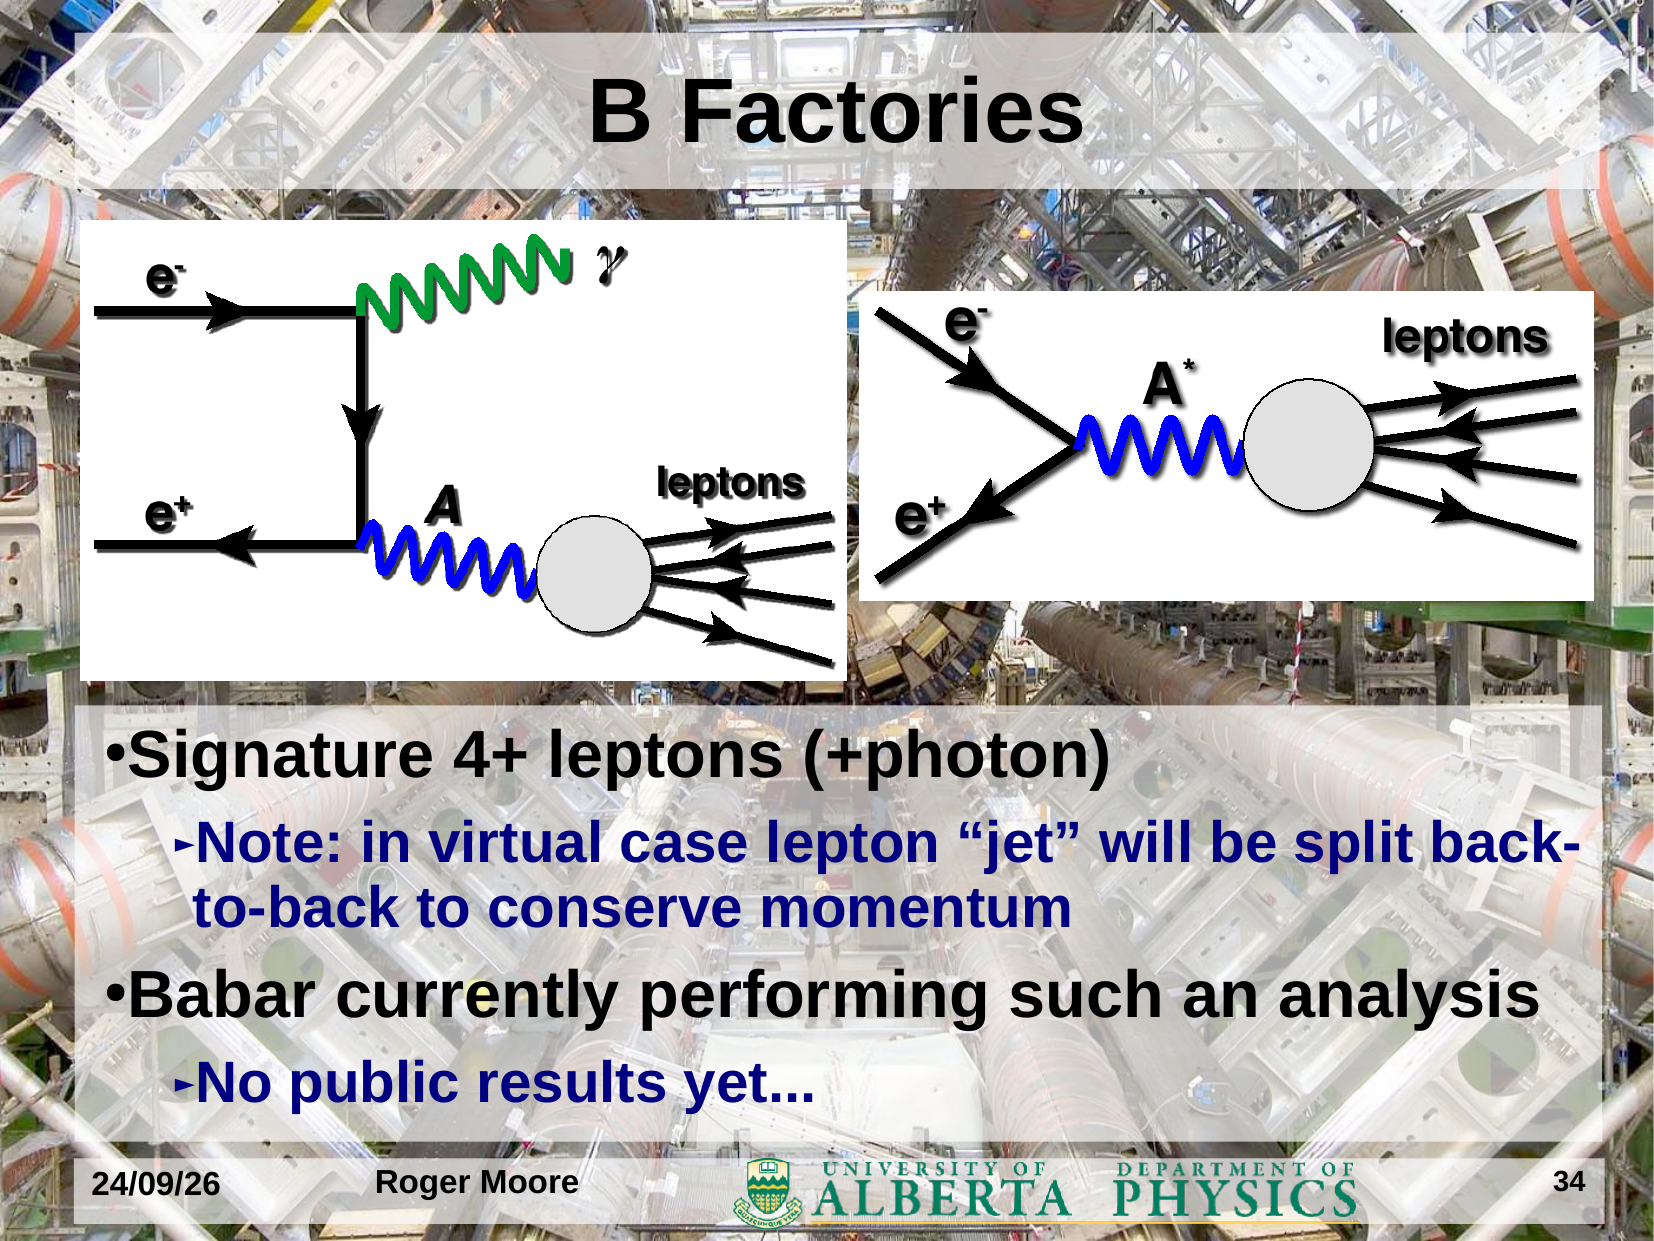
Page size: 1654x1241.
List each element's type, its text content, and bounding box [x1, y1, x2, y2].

list Signature 4+ leptons (+photon) Note: in virtual case lepton “jet” will be split back-to-back to conserve momentum Babar currently performing such an analysis No public results yet... [74, 705, 1603, 1142]
picture [0, 0, 1654, 1241]
title B Factories [74, 32, 1600, 189]
